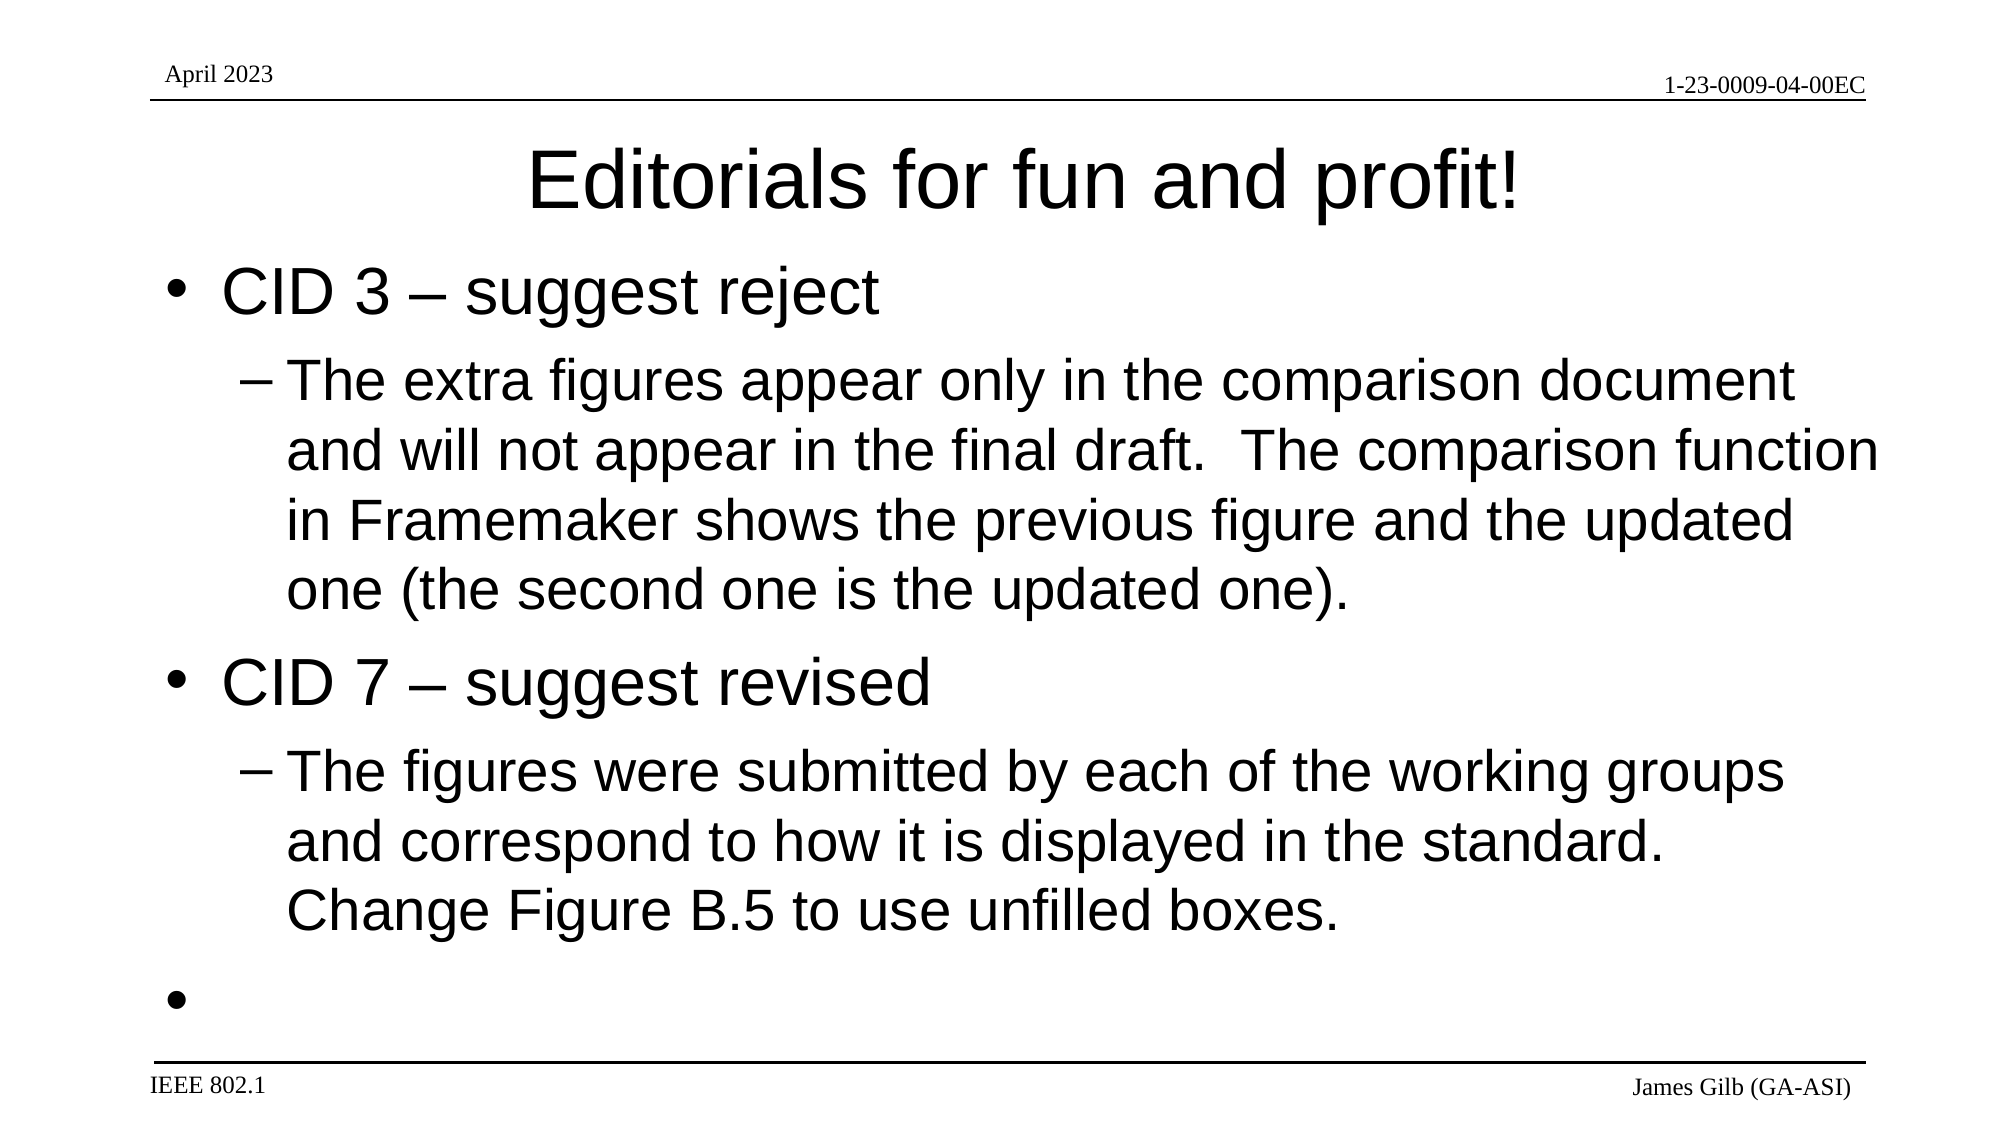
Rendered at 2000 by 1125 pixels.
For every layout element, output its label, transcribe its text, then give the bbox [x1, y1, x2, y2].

title Editorials for fun and profit! [149, 112, 1900, 238]
list CID 3 – suggest reject The extra figures appear only in the comparison document and will not appear in the final draft. The comparison function in Framemaker shows the previous figure and the updated one (the second one is the updated one). CID 7 – suggest revised The figures were submitted by each of the working groups and correspond to how it is displayed in the standard. Change Figure B.5 to use unfilled boxes. [149, 239, 1900, 1051]
